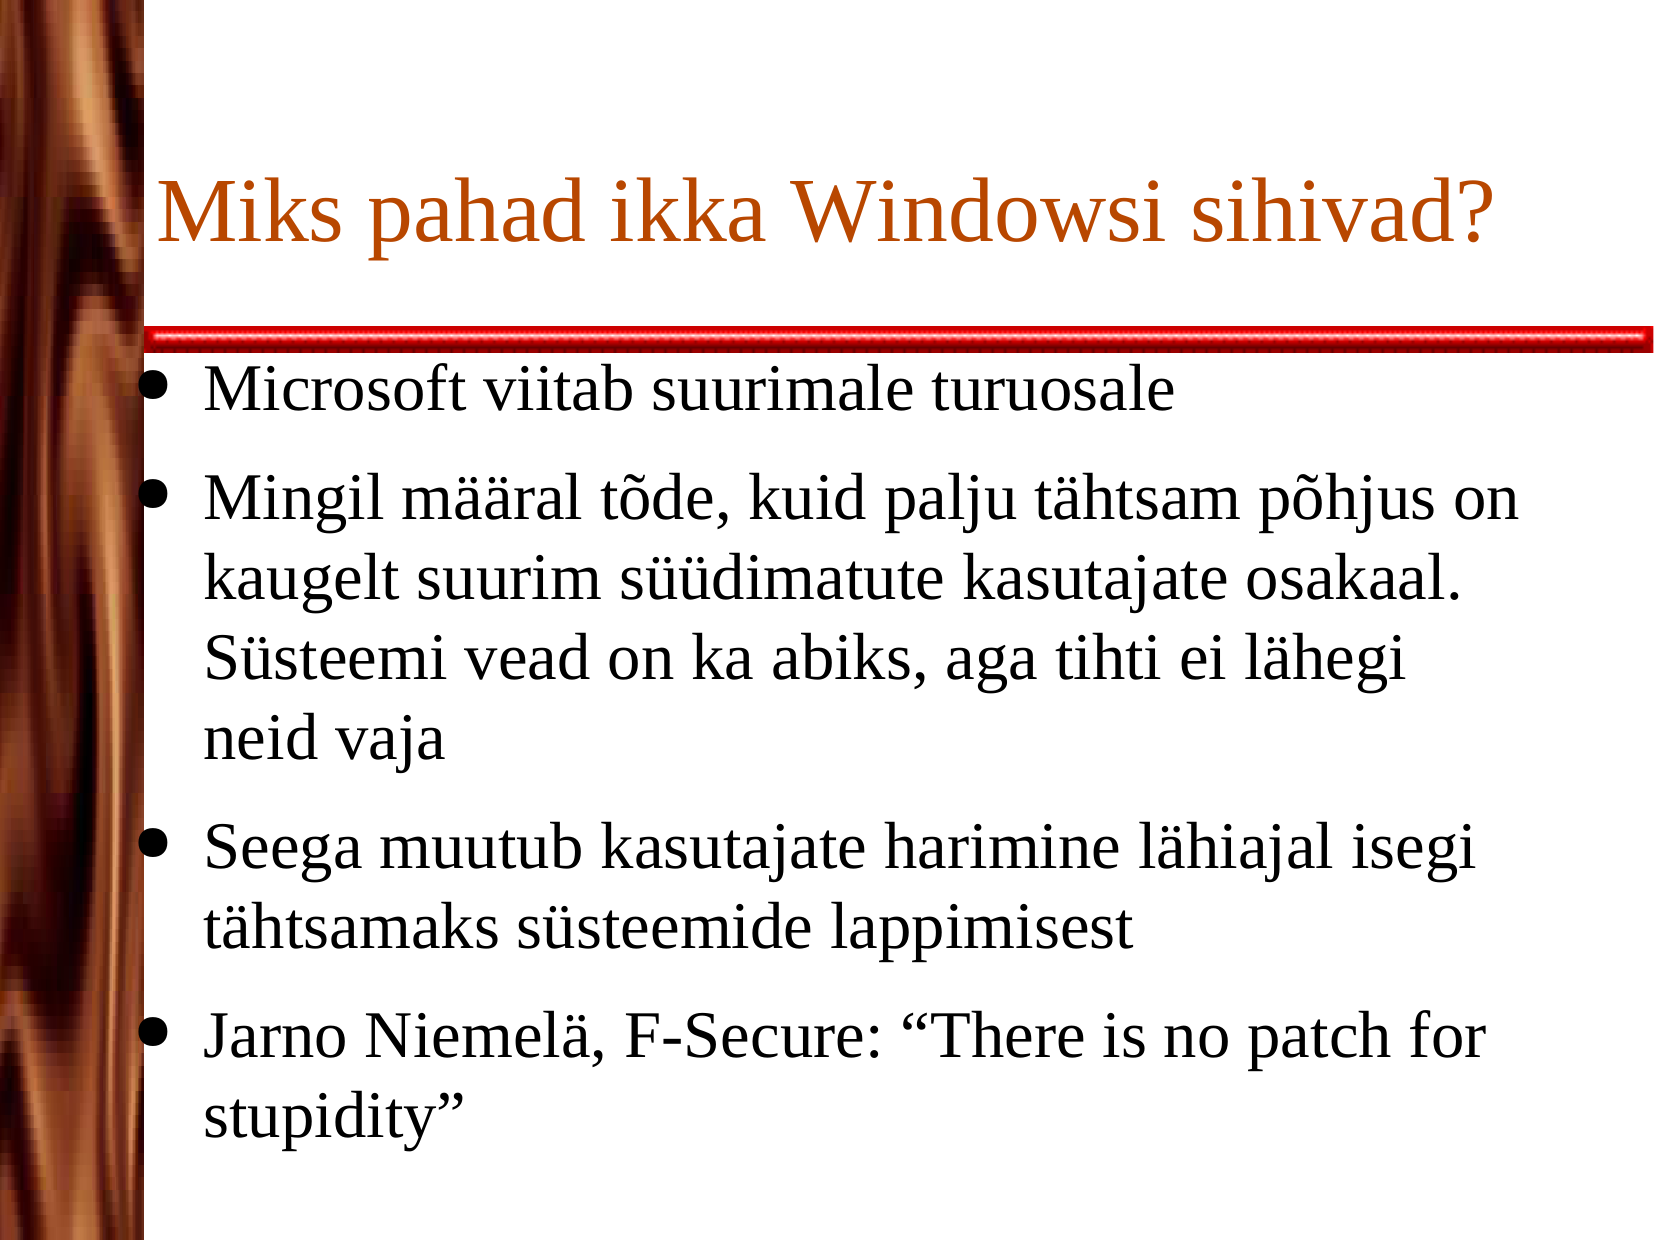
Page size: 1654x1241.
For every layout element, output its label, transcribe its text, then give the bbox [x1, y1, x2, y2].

picture [0, 0, 1654, 1240]
list Microsoft viitab suurimale turuosale Mingil määral tõde, kuid palju tähtsam põhjus on kaugelt suurim süüdimatute kasutajate osakaal. Süsteemi vead on ka abiks, aga tihti ei lähegi neid vaja Seega muutub kasutajate harimine lähiajal isegi tähtsamaks süsteemide lappimisest Jarno Niemelä, F-Secure: “There is no patch for stupidity” [121, 344, 1533, 1146]
title Miks pahad ikka Windowsi sihivad? [121, 100, 1533, 312]
